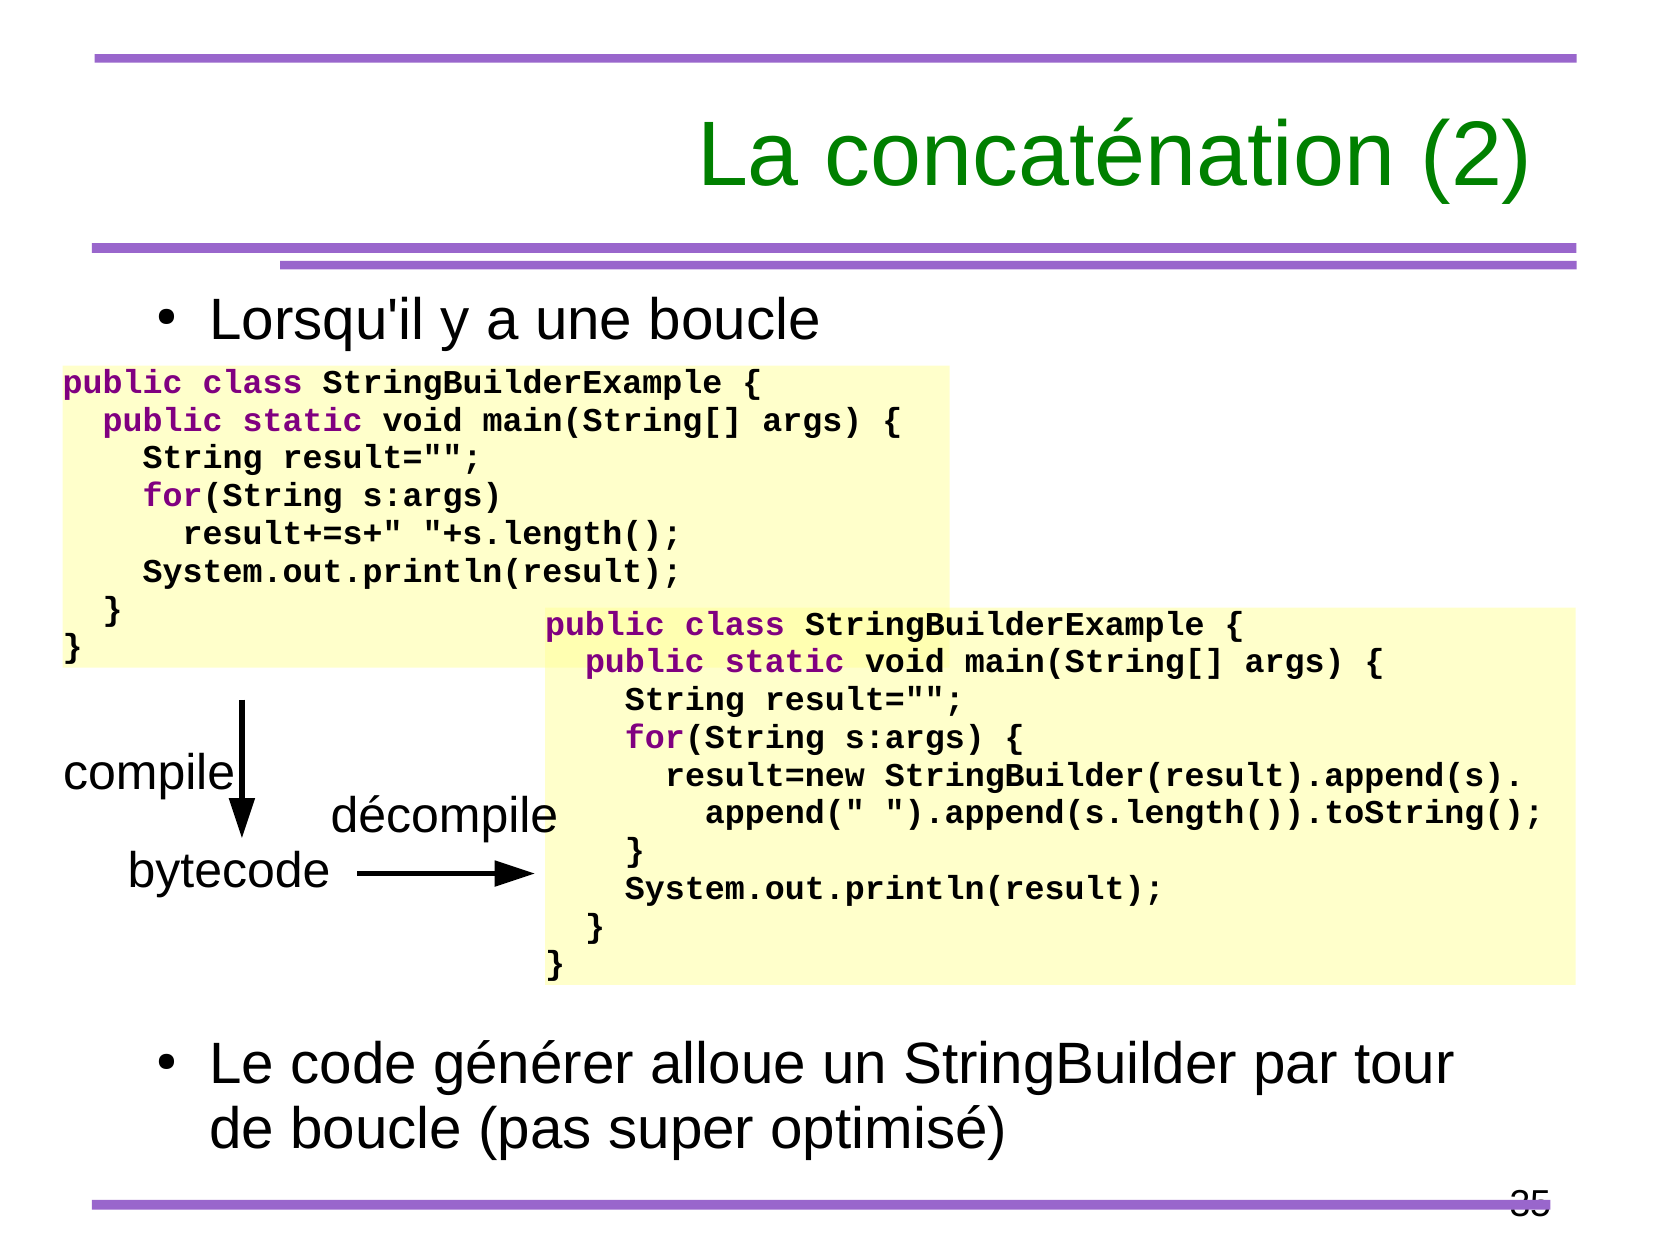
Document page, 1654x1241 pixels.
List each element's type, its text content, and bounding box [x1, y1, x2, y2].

title La concaténation (2) [121, 49, 1534, 257]
text_box public class StringBuilderExample { public static void main(String[] args) { String result=""; for(String s:args) result+=s+" "+s.length(); System.out.println(result); } } [62, 365, 950, 668]
text_box bytecode [127, 842, 331, 899]
list Lorsqu'il y a une boucle Le code générer alloue un StringBuilder par tour de boucle (pas super optimisé) [138, 286, 1532, 607]
text_box compile [63, 744, 236, 801]
list Lorsqu'il y a une boucle Le code générer alloue un StringBuilder par tour de boucle (pas super optimisé) [138, 843, 1532, 1162]
text_box décompile [330, 786, 559, 843]
list Lorsqu'il y a une boucle Le code générer alloue un StringBuilder par tour de boucle (pas super optimisé) [138, 668, 545, 842]
text_box public class StringBuilderExample { public static void main(String[] args) { String result=""; for(String s:args) { result=new StringBuilder(result).append(s). append(" ").append(s.length()).toString(); } System.out.println(result); } } [545, 607, 1576, 985]
